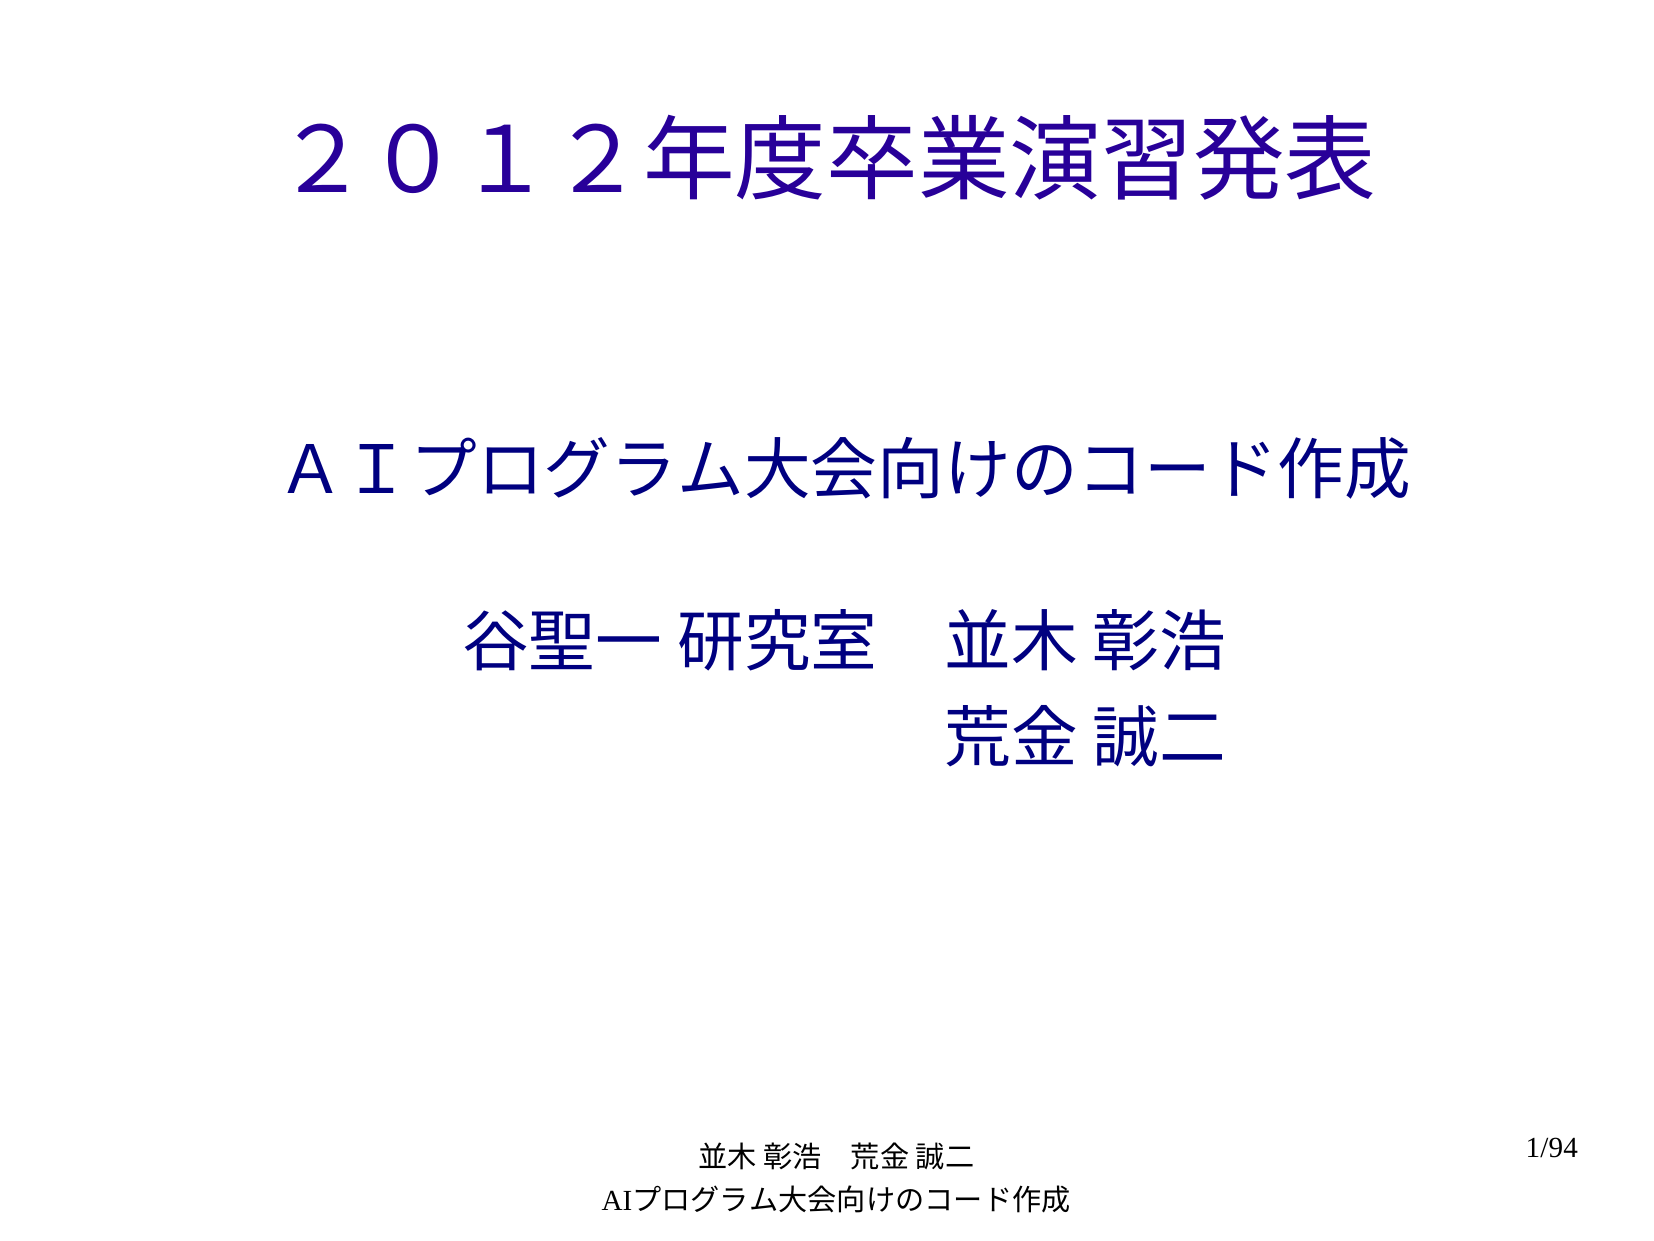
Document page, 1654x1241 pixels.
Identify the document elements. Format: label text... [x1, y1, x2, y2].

title ２０１２年度卒業演習発表 [82, 49, 1571, 257]
subtitle ＡＩプログラム大会向けのコード作成 谷聖一 研究室 並木 彰浩 荒金 誠二 [118, 324, 1571, 1045]
